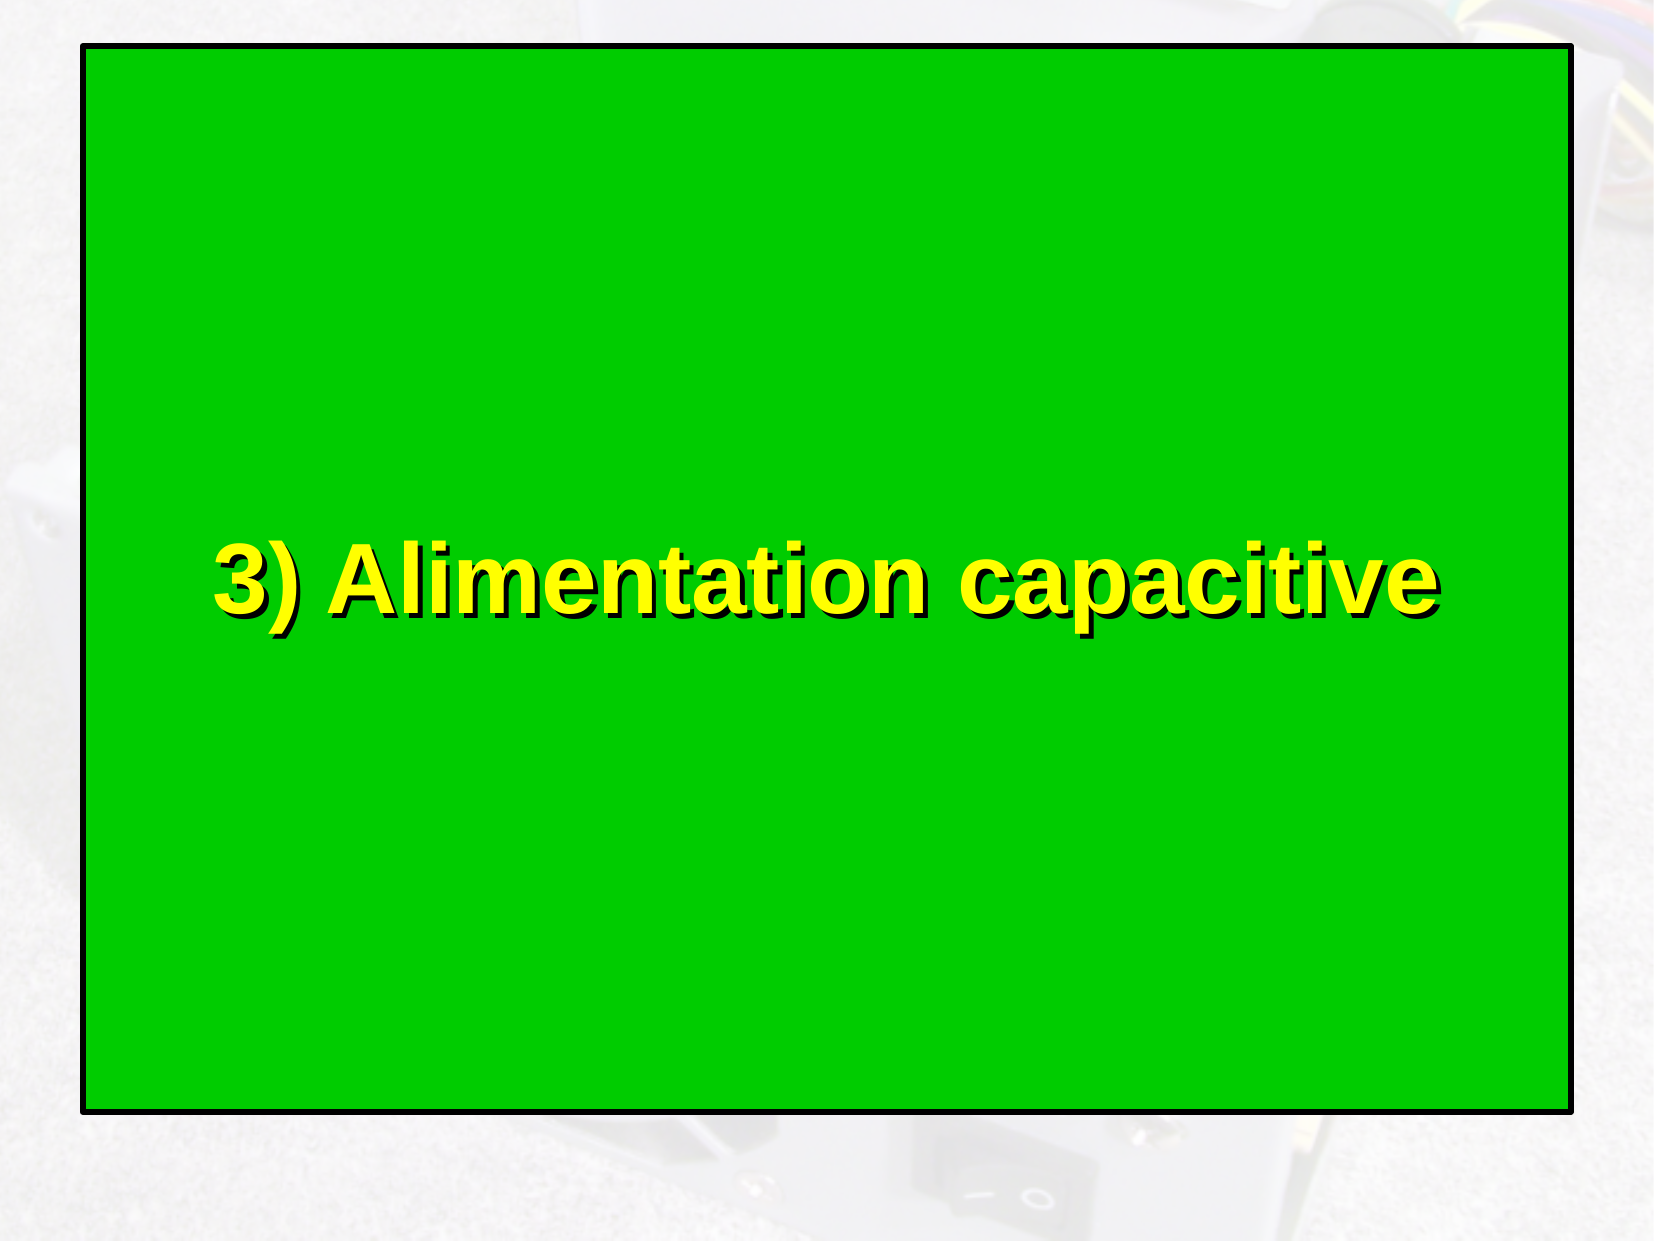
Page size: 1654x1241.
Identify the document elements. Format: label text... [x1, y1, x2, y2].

subtitle 3) Alimentation capacitive [82, 46, 1571, 1112]
picture [0, 0, 1654, 1241]
